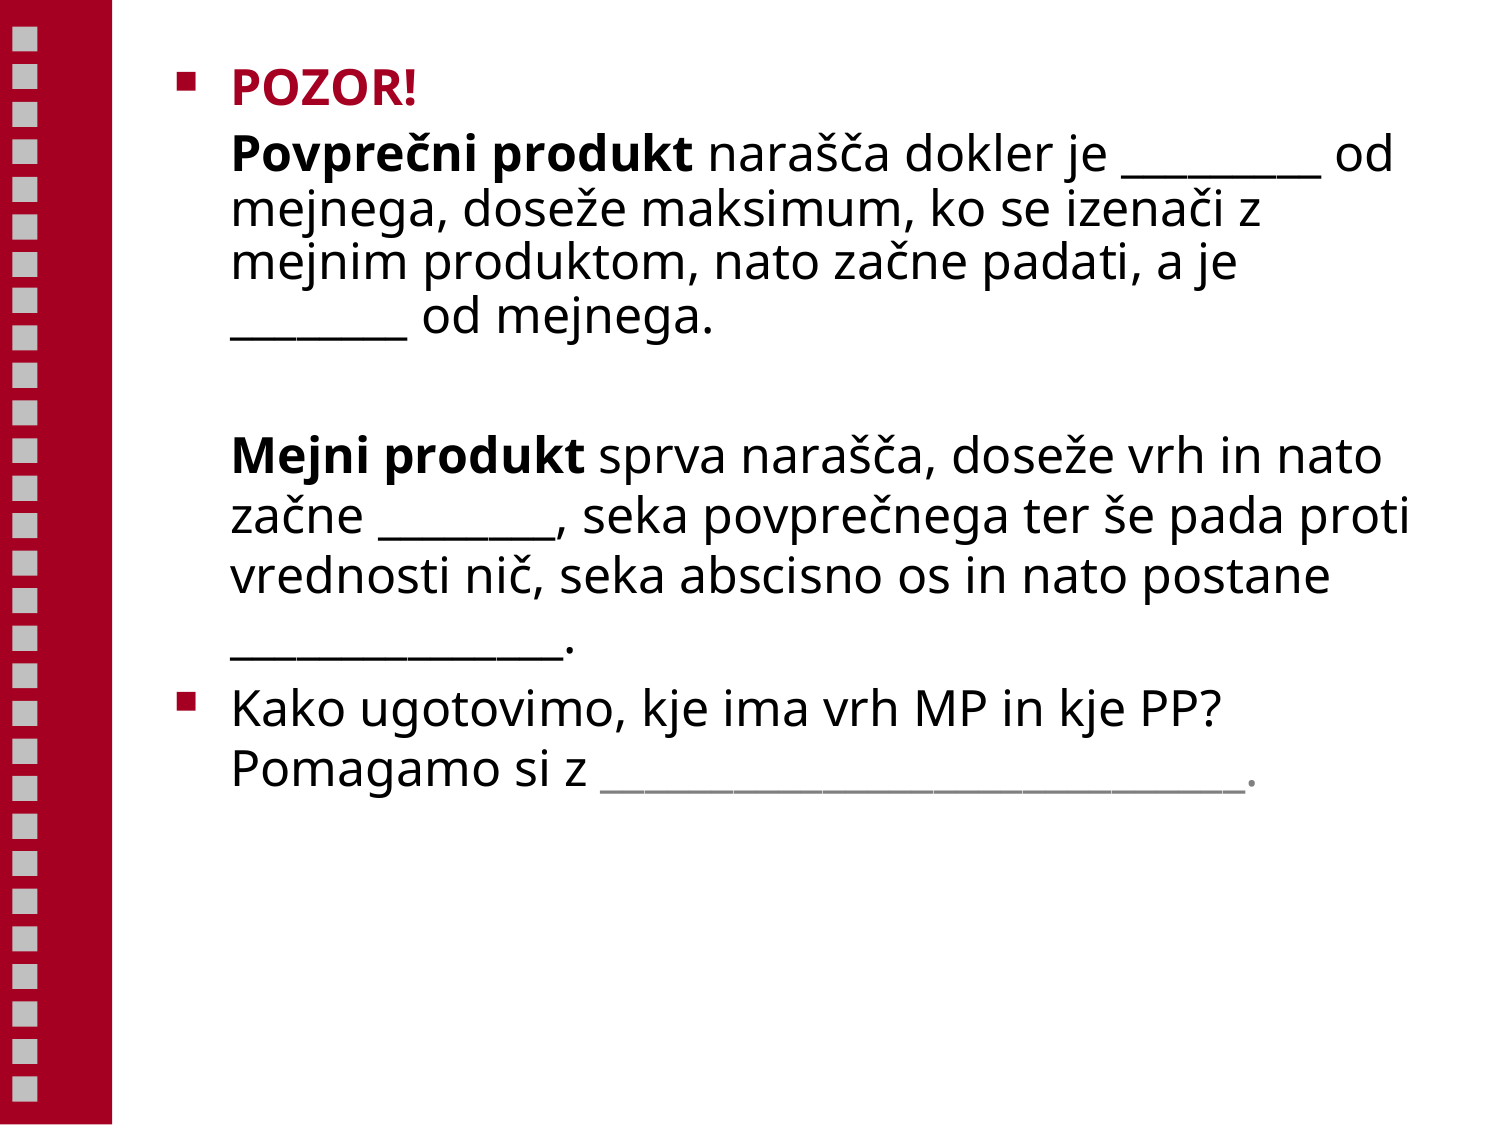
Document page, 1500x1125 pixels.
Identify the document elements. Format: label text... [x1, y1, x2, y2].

text_box POZOR! Povprečni produkt narašča dokler je _________ od mejnega, doseže maksimum, ko se izenači z mejnim produktom, nato začne padati, a je ________ od mejnega. Mejni produkt sprva narašča, doseže vrh in nato začne ________, seka povprečnega ter še pada proti vrednosti nič, seka abscisno os in nato postane _______________. Kako ugotovimo, kje ima vrh MP in kje PP? Pomagamo si z _____________________________. [159, 54, 1435, 1024]
